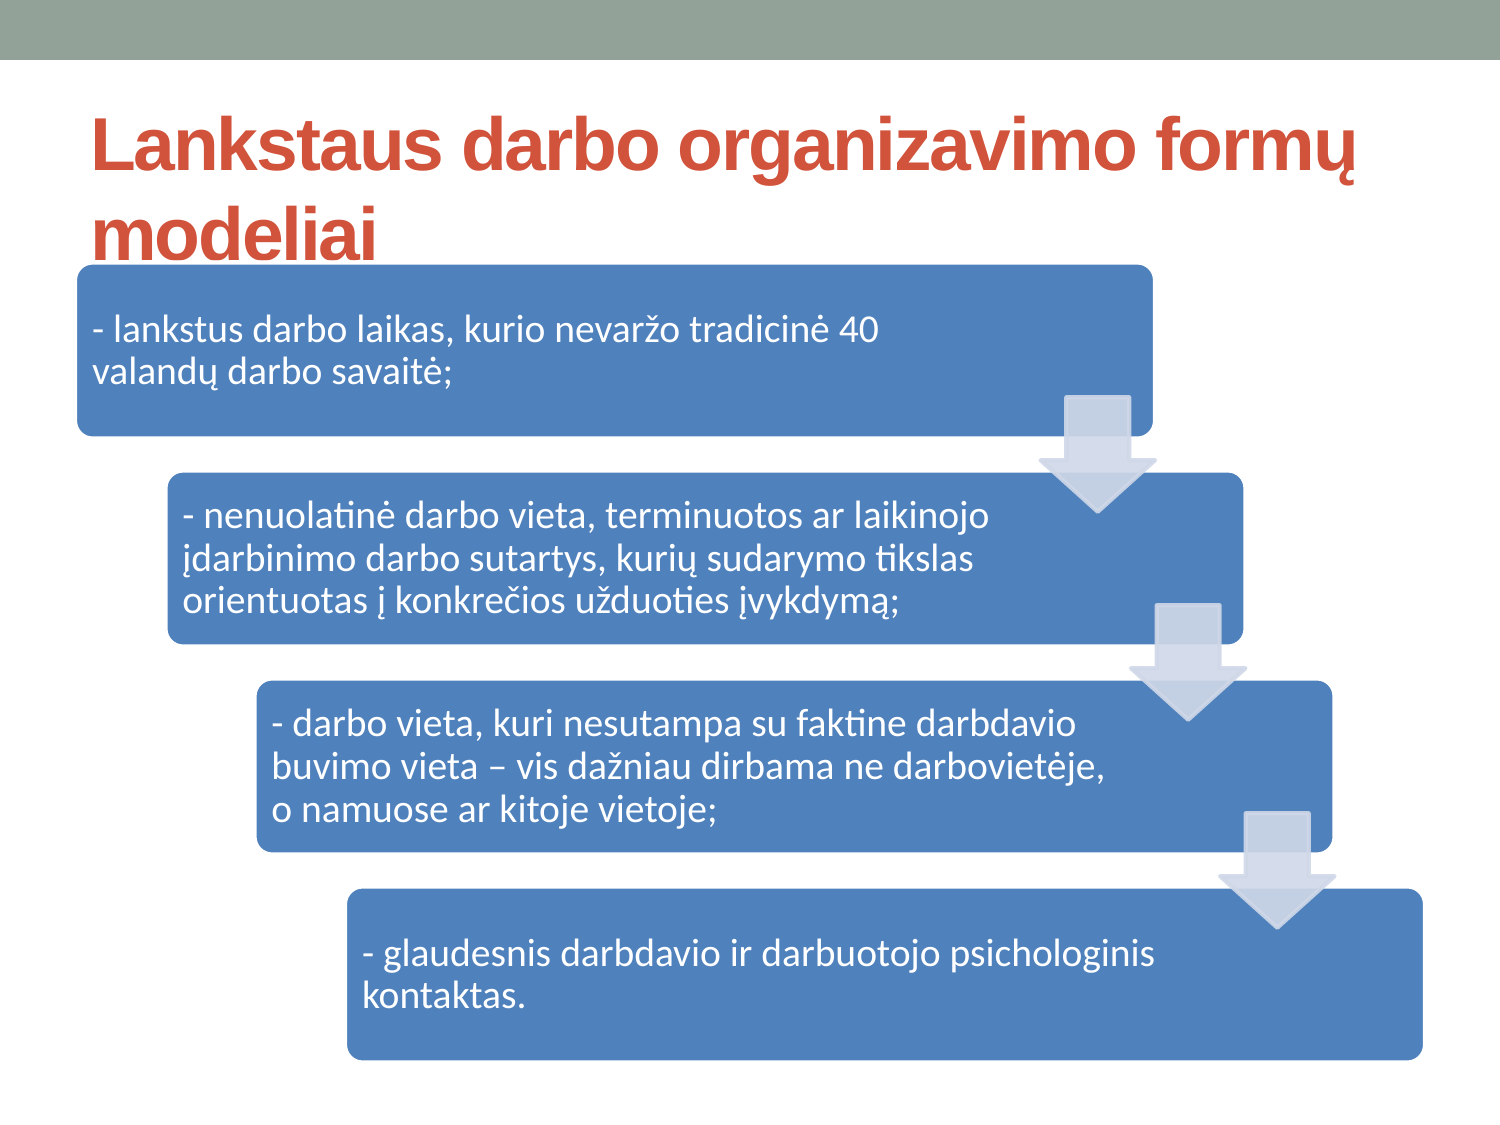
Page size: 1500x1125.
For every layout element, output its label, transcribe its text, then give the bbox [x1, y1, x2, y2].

title Lankstaus darbo organizavimo formų modeliai [75, 87, 1426, 251]
text_box [1130, 605, 1246, 720]
text_box - glaudesnis darbdavio ir darbuotojo psichologinis kontaktas. [345, 886, 1426, 1063]
text_box [1040, 397, 1156, 512]
text_box - nenuolatinė darbo vieta, terminuotos ar laikinojo įdarbinimo darbo sutartys, kurių sudarymo tikslas orientuotas į konkrečios užduoties įvykdymą; [165, 470, 1246, 647]
text_box [1220, 813, 1335, 928]
text_box - lankstus darbo laikas, kurio nevaržo tradicinė 40 valandų darbo savaitė; [75, 262, 1156, 439]
text_box - darbo vieta, kuri nesutampa su faktine darbdavio buvimo vieta – vis dažniau dirbama ne darbovietėje, o namuose ar kitoje vietoje; [254, 678, 1335, 855]
